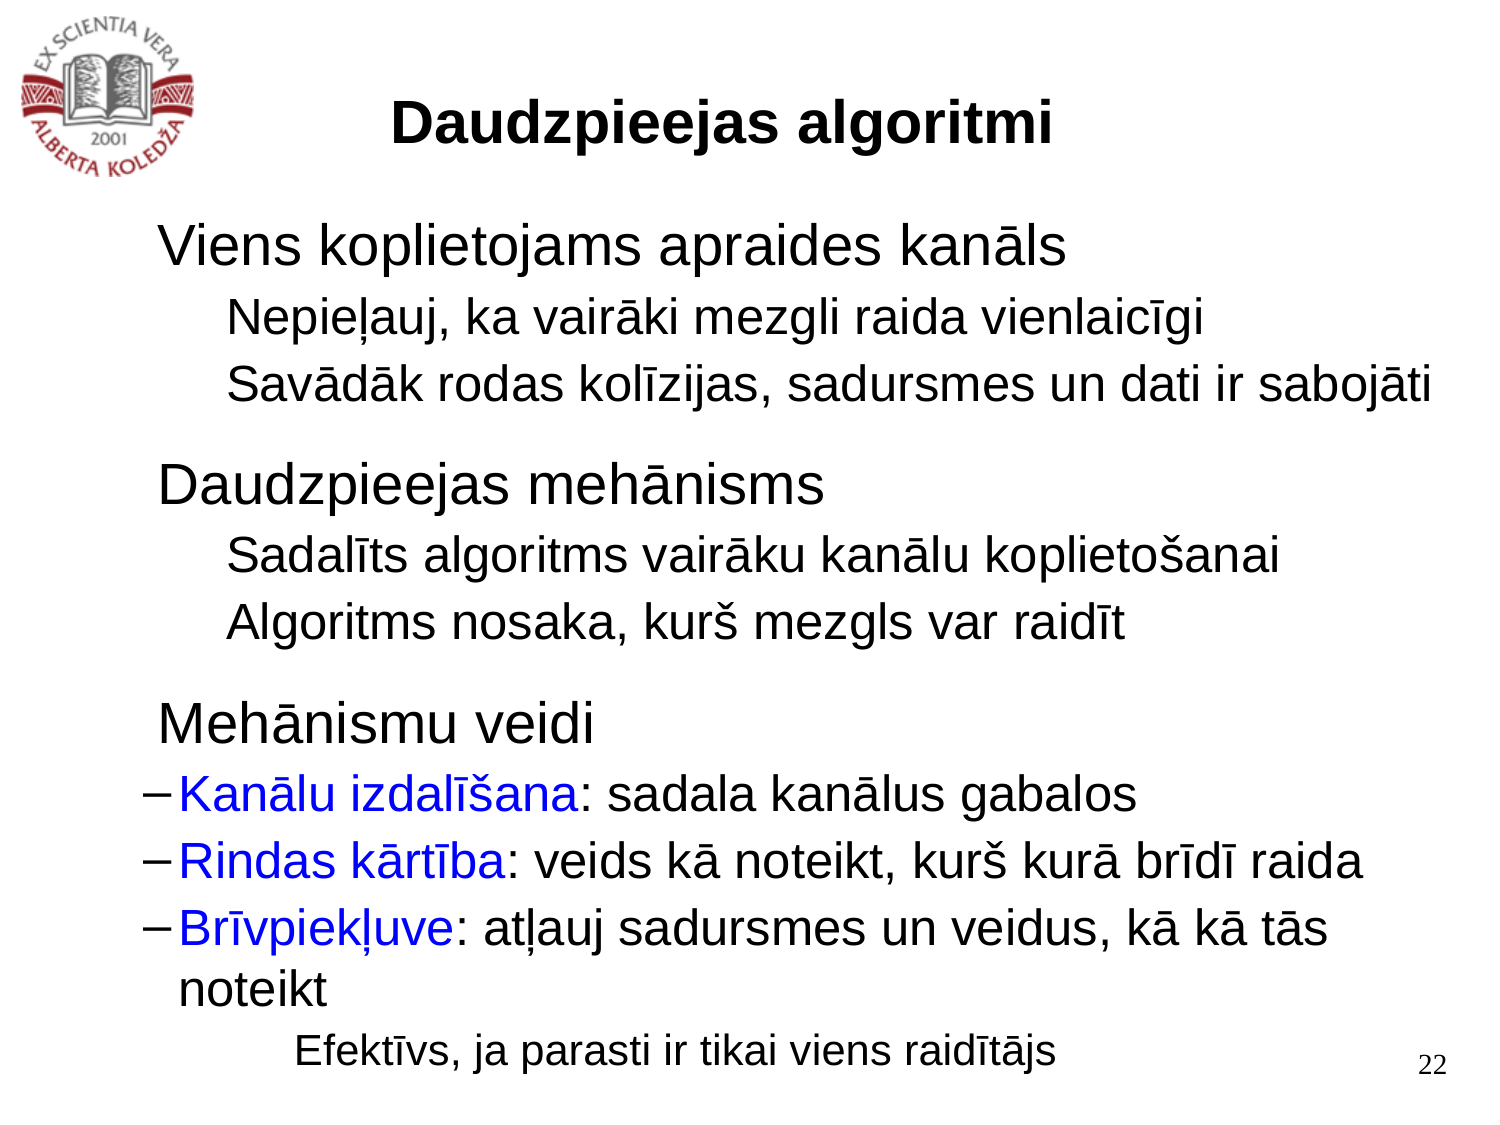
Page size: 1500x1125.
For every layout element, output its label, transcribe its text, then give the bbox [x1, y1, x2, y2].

picture [21, 16, 194, 177]
title Daudzpieejas algoritmi [50, 62, 1374, 175]
list Viens koplietojams apraides kanāls Nepieļauj, ka vairāki mezgli raida vienlaicīgi Savādāk rodas kolīzijas, sadursmes un dati ir sabojāti Daudzpieejas mehānisms Sadalīts algoritms vairāku kanālu koplietošanai Algoritms nosaka, kurš mezgls var raidīt Mehānismu veidi Kanālu izdalīšana: sadala kanālus gabalos Rindas kārtība: veids kā noteikt, kurš kurā brīdī raida Brīvpiekļuve: atļauj sadursmes un veidus, kā kā tās noteikt Efektīvs, ja parasti ir tikai viens raidītājs [74, 200, 1463, 1101]
